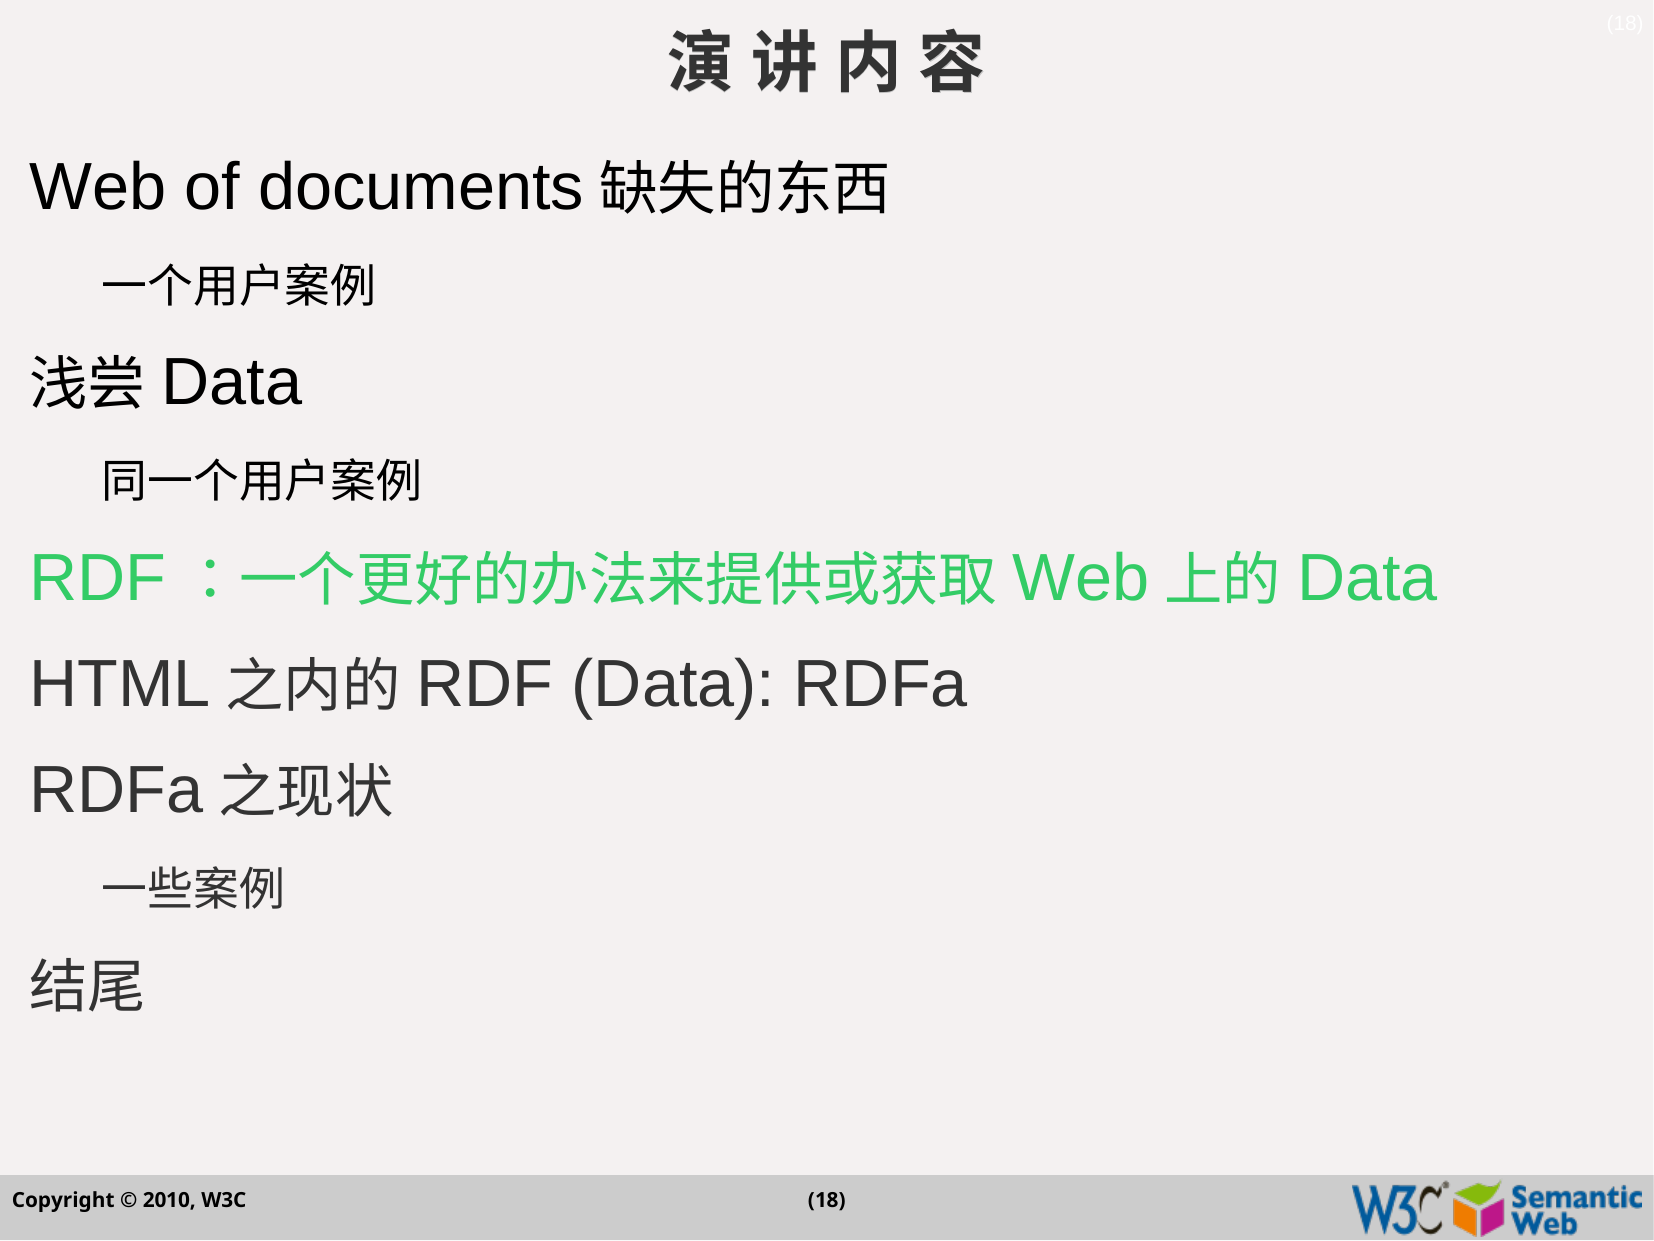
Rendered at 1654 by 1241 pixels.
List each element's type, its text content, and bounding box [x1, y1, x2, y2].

picture [1352, 1178, 1642, 1237]
list Web of documents缺失的东西 一个用户案例 浅尝Data 同一个用户案例 RDF：一个更好的办法来提供或获取Web上的Data HTML之内的RDF (Data): RDFa RDFa之现状 一些案例 结尾 [29, 147, 1624, 1119]
title 演 讲 内 容 [0, 0, 1654, 119]
